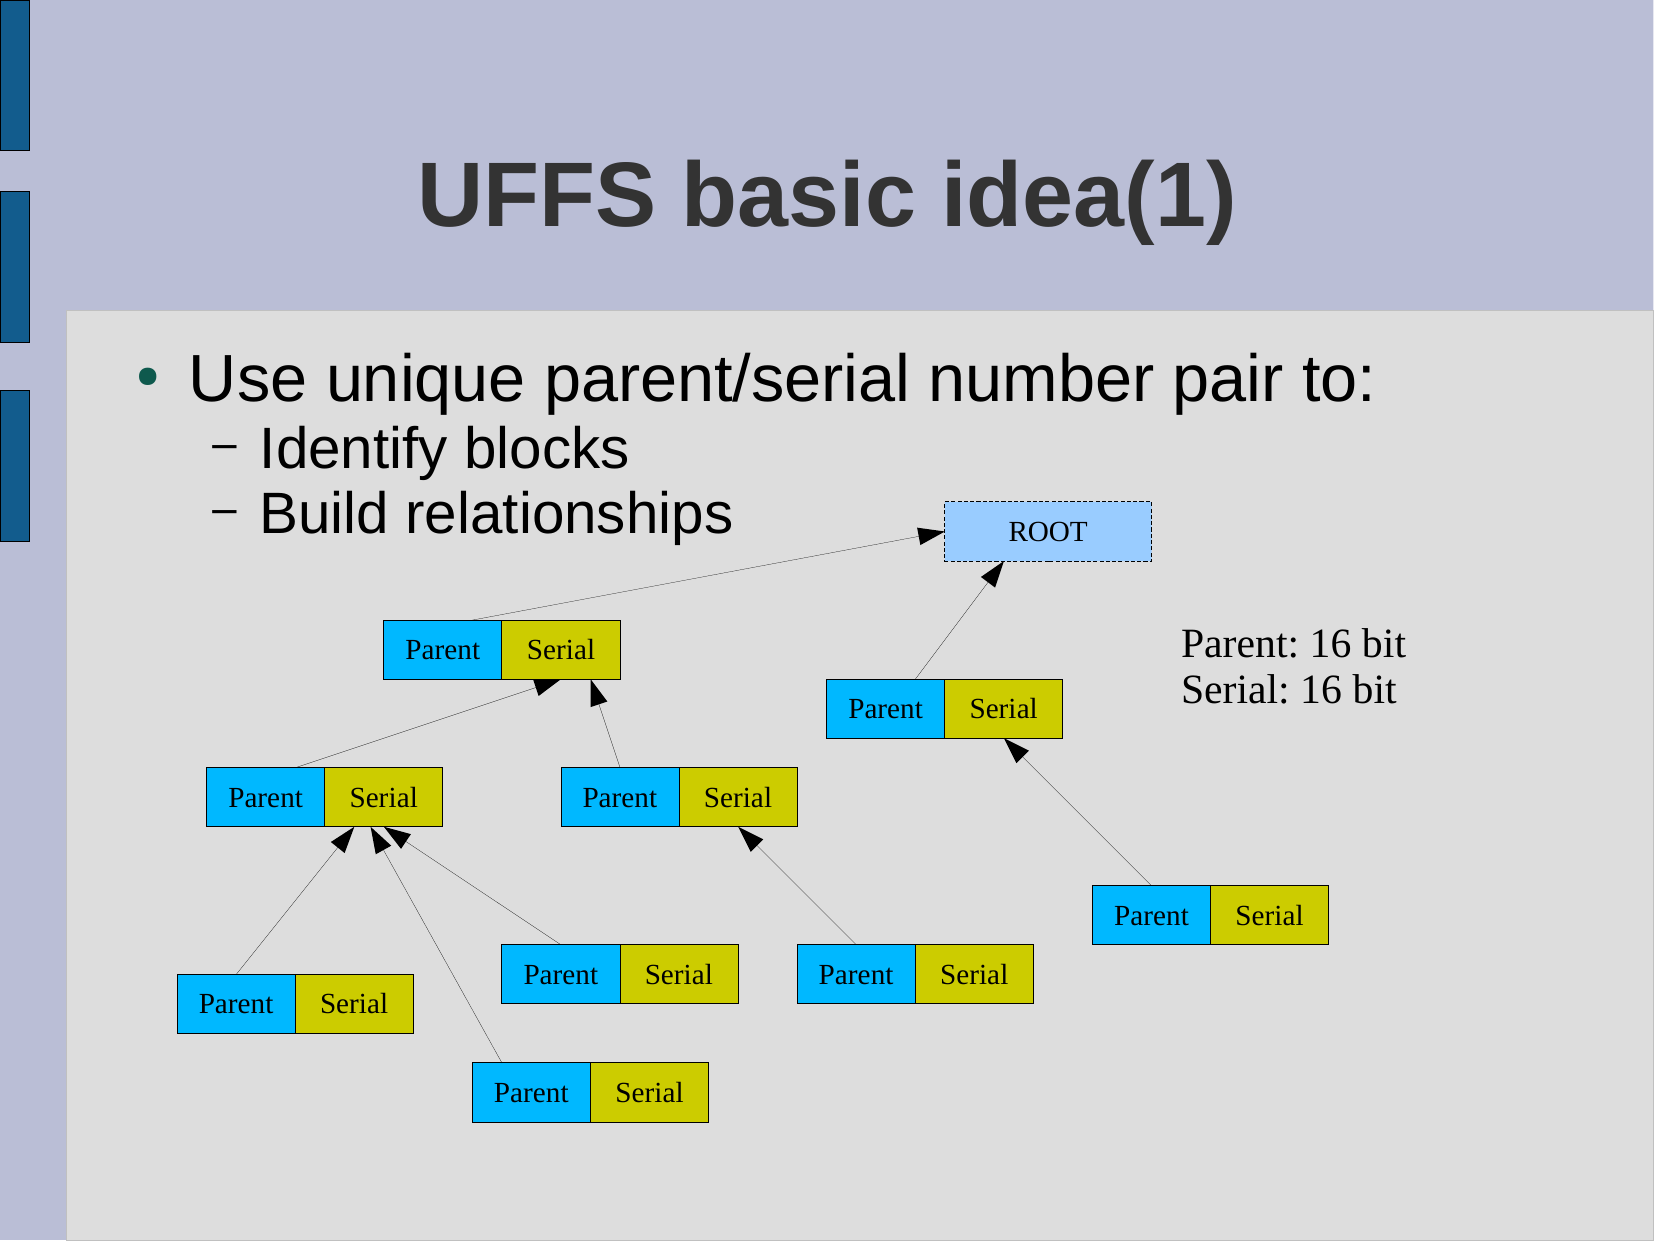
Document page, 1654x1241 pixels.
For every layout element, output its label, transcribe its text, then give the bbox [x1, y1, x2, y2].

text_box Parent [797, 944, 915, 1004]
text_box ROOT [944, 501, 1152, 562]
text_box Serial [944, 679, 1063, 739]
text_box Serial [620, 944, 739, 1004]
text_box Parent [177, 974, 295, 1034]
list Use unique parent/serial number pair to: Identify blocks Build relationships [118, 340, 1531, 1123]
text_box Serial [679, 767, 798, 827]
title UFFS basic idea(1) [121, 91, 1534, 299]
text_box Serial [324, 767, 443, 827]
text_box Serial [915, 944, 1034, 1004]
text_box Parent: 16 bit Serial: 16 bit [1181, 620, 1447, 715]
text_box Parent [501, 944, 620, 1004]
text_box Serial [501, 620, 621, 680]
text_box Serial [1210, 885, 1329, 945]
text_box Parent [472, 1062, 590, 1123]
text_box Parent [206, 767, 324, 827]
text_box Parent [383, 620, 501, 680]
text_box Parent [826, 679, 944, 739]
text_box Parent [1092, 885, 1210, 945]
text_box Serial [295, 974, 414, 1034]
text_box Parent [561, 767, 679, 827]
text_box Serial [590, 1062, 709, 1123]
